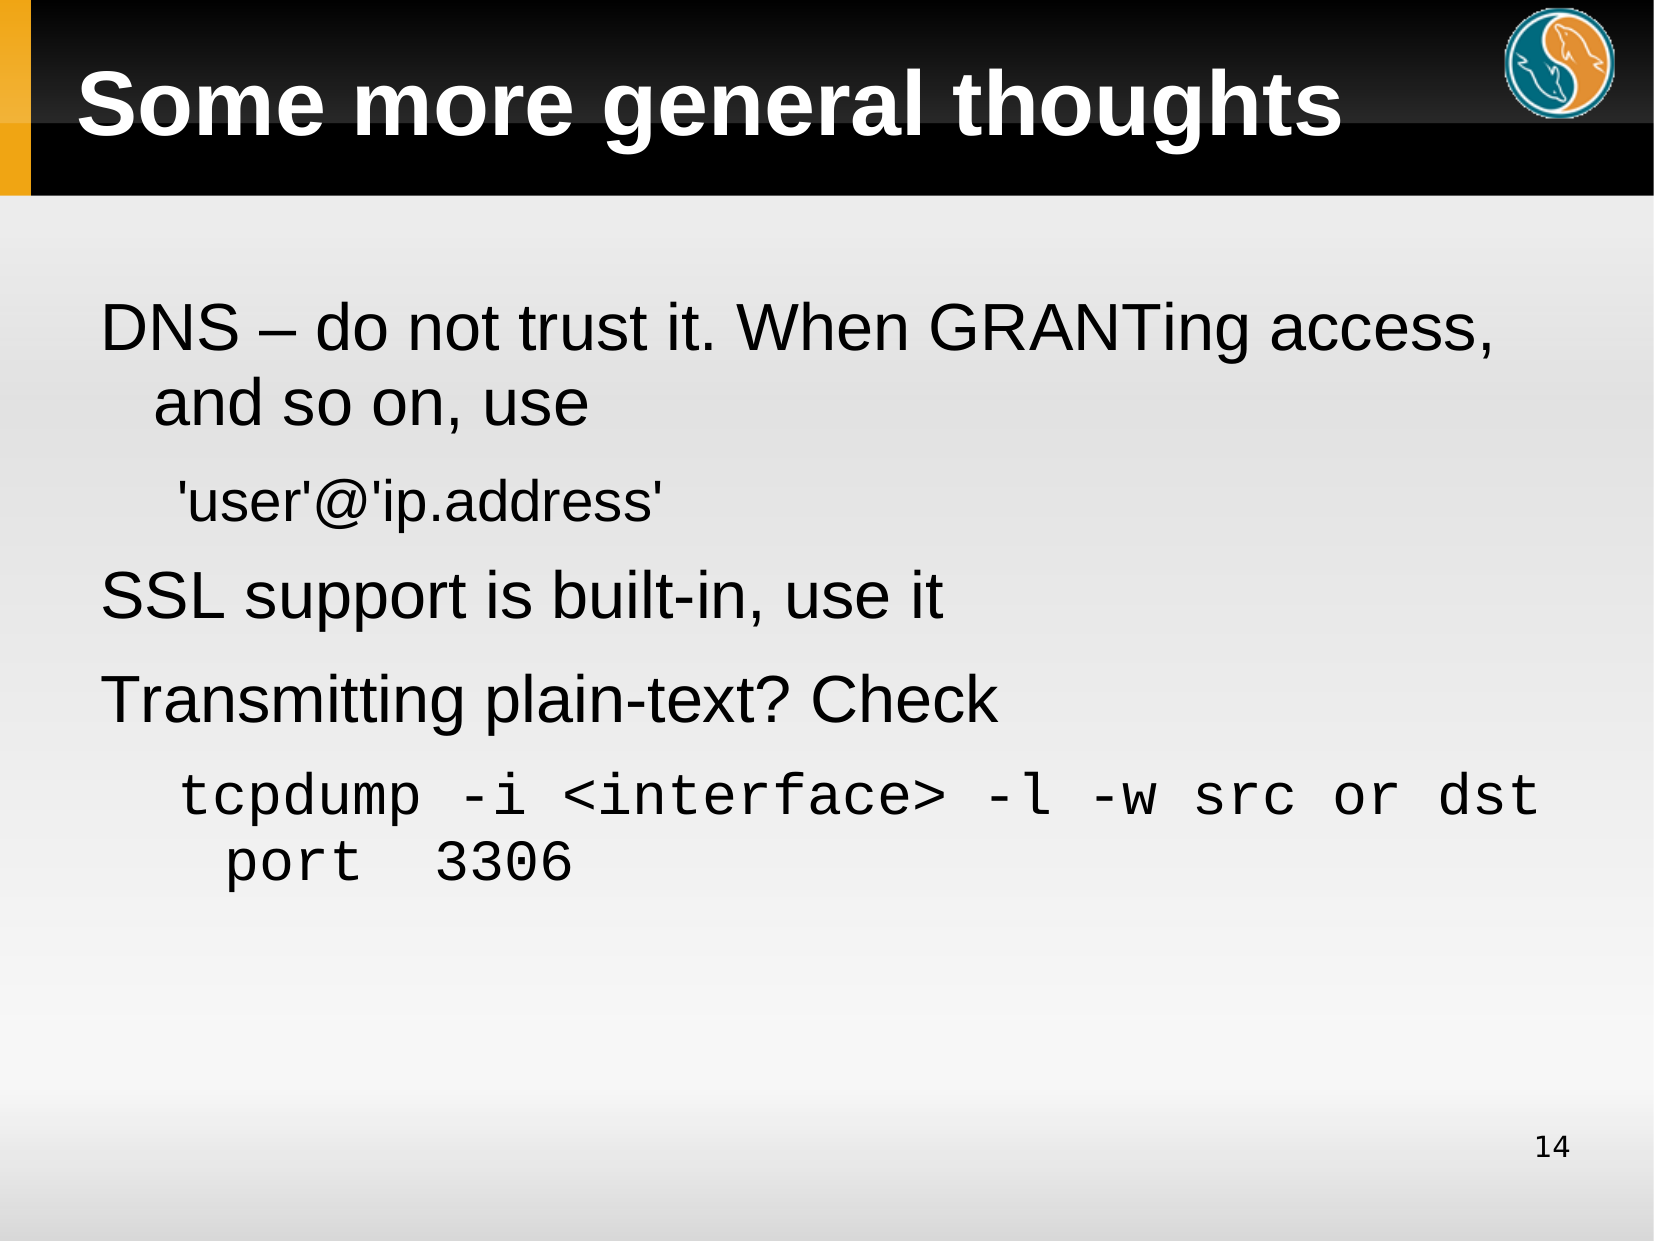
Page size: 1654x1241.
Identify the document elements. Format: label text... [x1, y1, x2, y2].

picture [0, 0, 1654, 1241]
title Some more general thoughts [76, 7, 1565, 200]
list DNS – do not trust it. When GRANTing access, and so on, use 'user'@'ip.address' SSL support is built-in, use it Transmitting plain-text? Check tcpdump -i <interface> -l -w src or dst port 3306 [82, 290, 1571, 1094]
